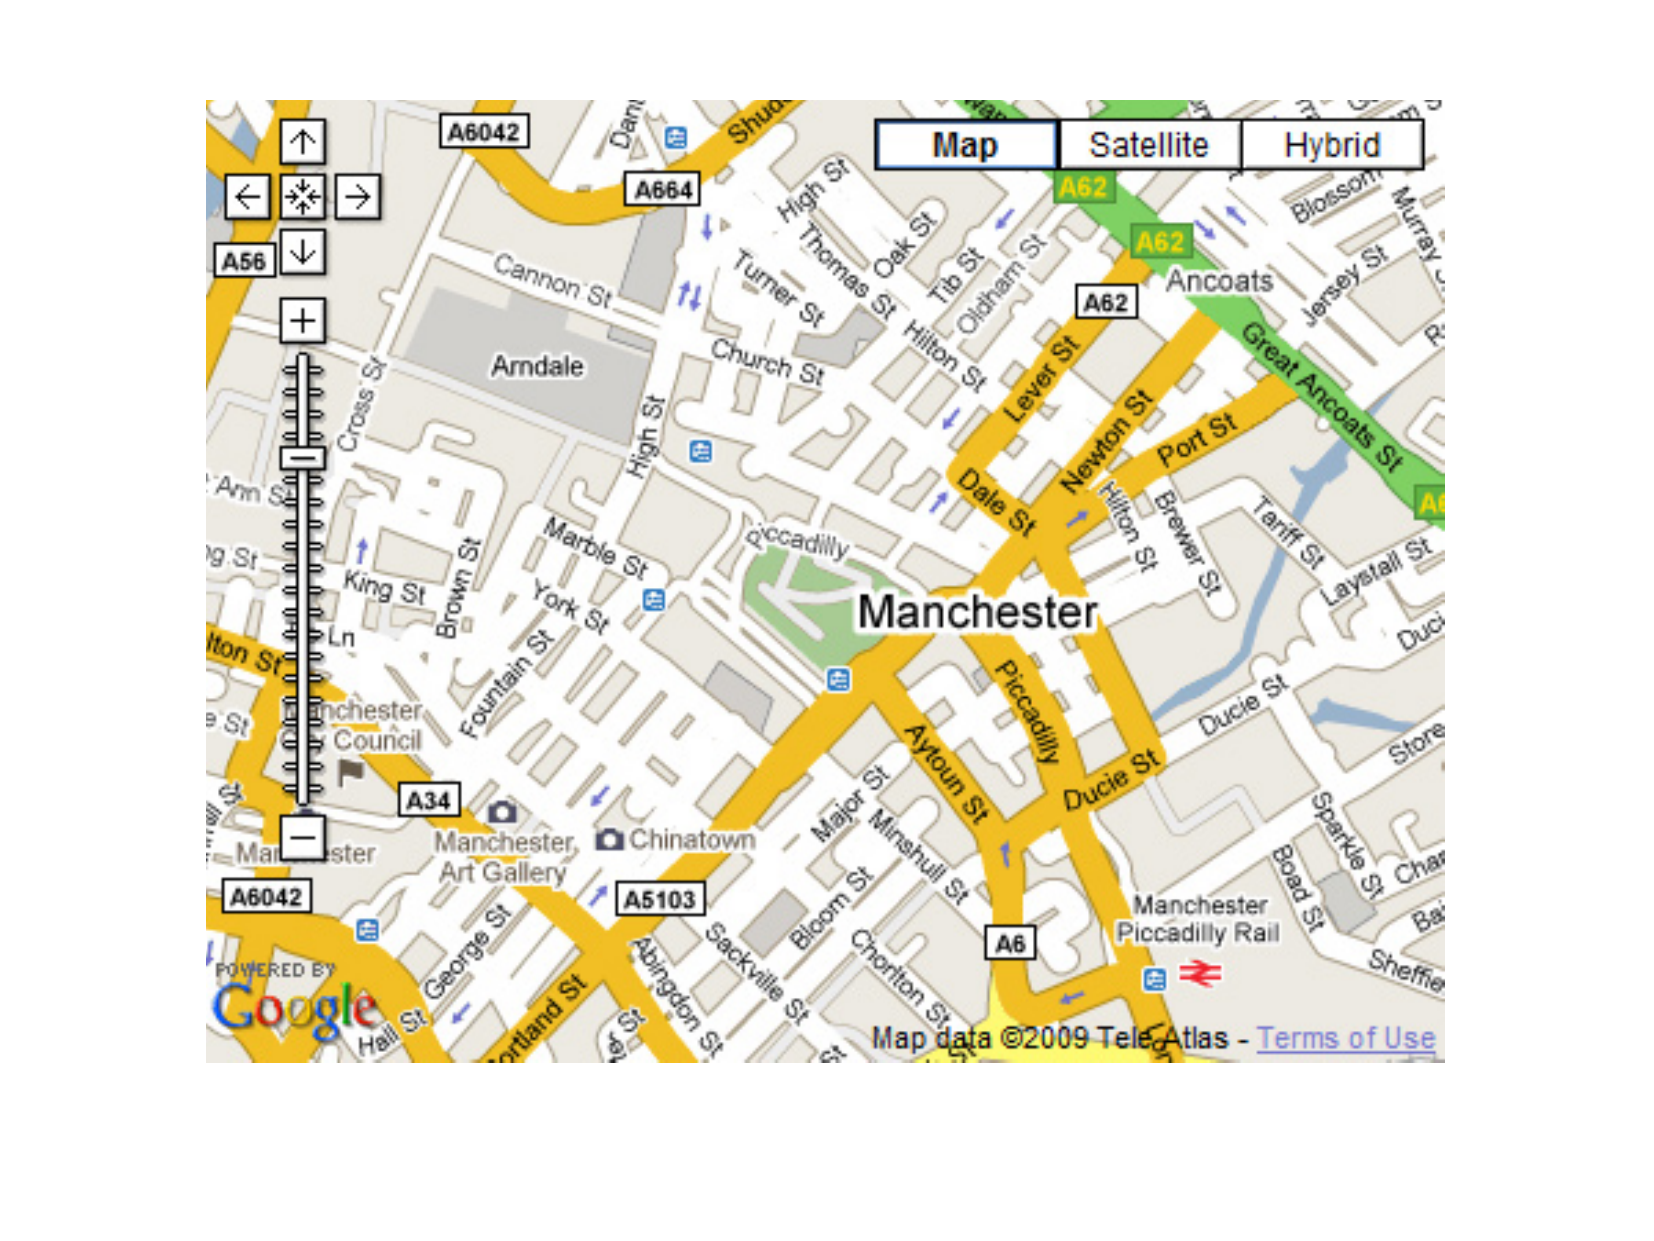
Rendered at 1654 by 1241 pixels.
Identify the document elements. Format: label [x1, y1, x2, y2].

picture [206, 100, 1445, 1063]
